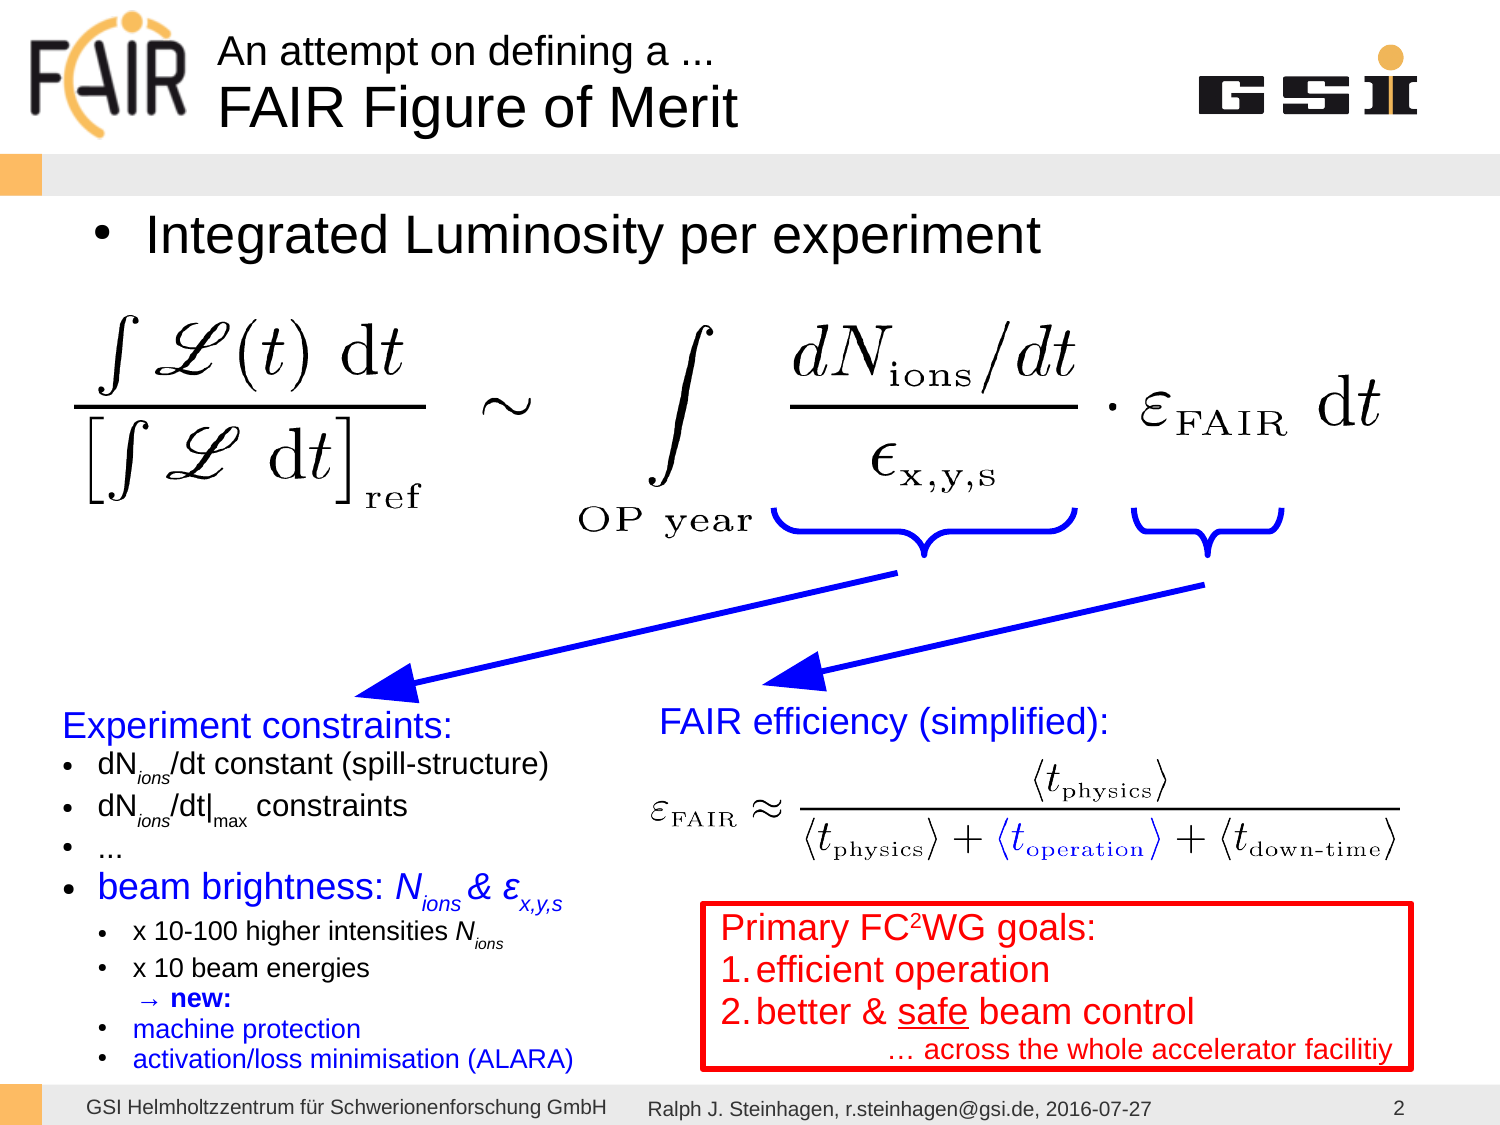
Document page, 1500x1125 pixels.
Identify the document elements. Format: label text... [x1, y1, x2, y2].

picture [1197, 42, 1419, 117]
title An attempt on defining a ... FAIR Figure of Merit [217, 20, 1180, 147]
picture [645, 755, 1412, 863]
text_box FAIR efficiency (simplified): [644, 693, 1125, 751]
list Integrated Luminosity per experiment [75, 204, 1425, 272]
picture [70, 309, 1398, 544]
picture [30, 9, 187, 141]
text_box Primary FC2WG goals: efficient operation better & safe beam control … across the whole accelerator facilitiy [702, 903, 1412, 1069]
text_box Experiment constraints: dNions/dt constant (spill-structure) dNions/dt|max constraints ... beam brightness: Nions & εx,y,s x 10-100 higher intensities Nions x 10 beam energies → new: machine protection activation/loss minimisation (ALARA) [47, 696, 703, 1082]
